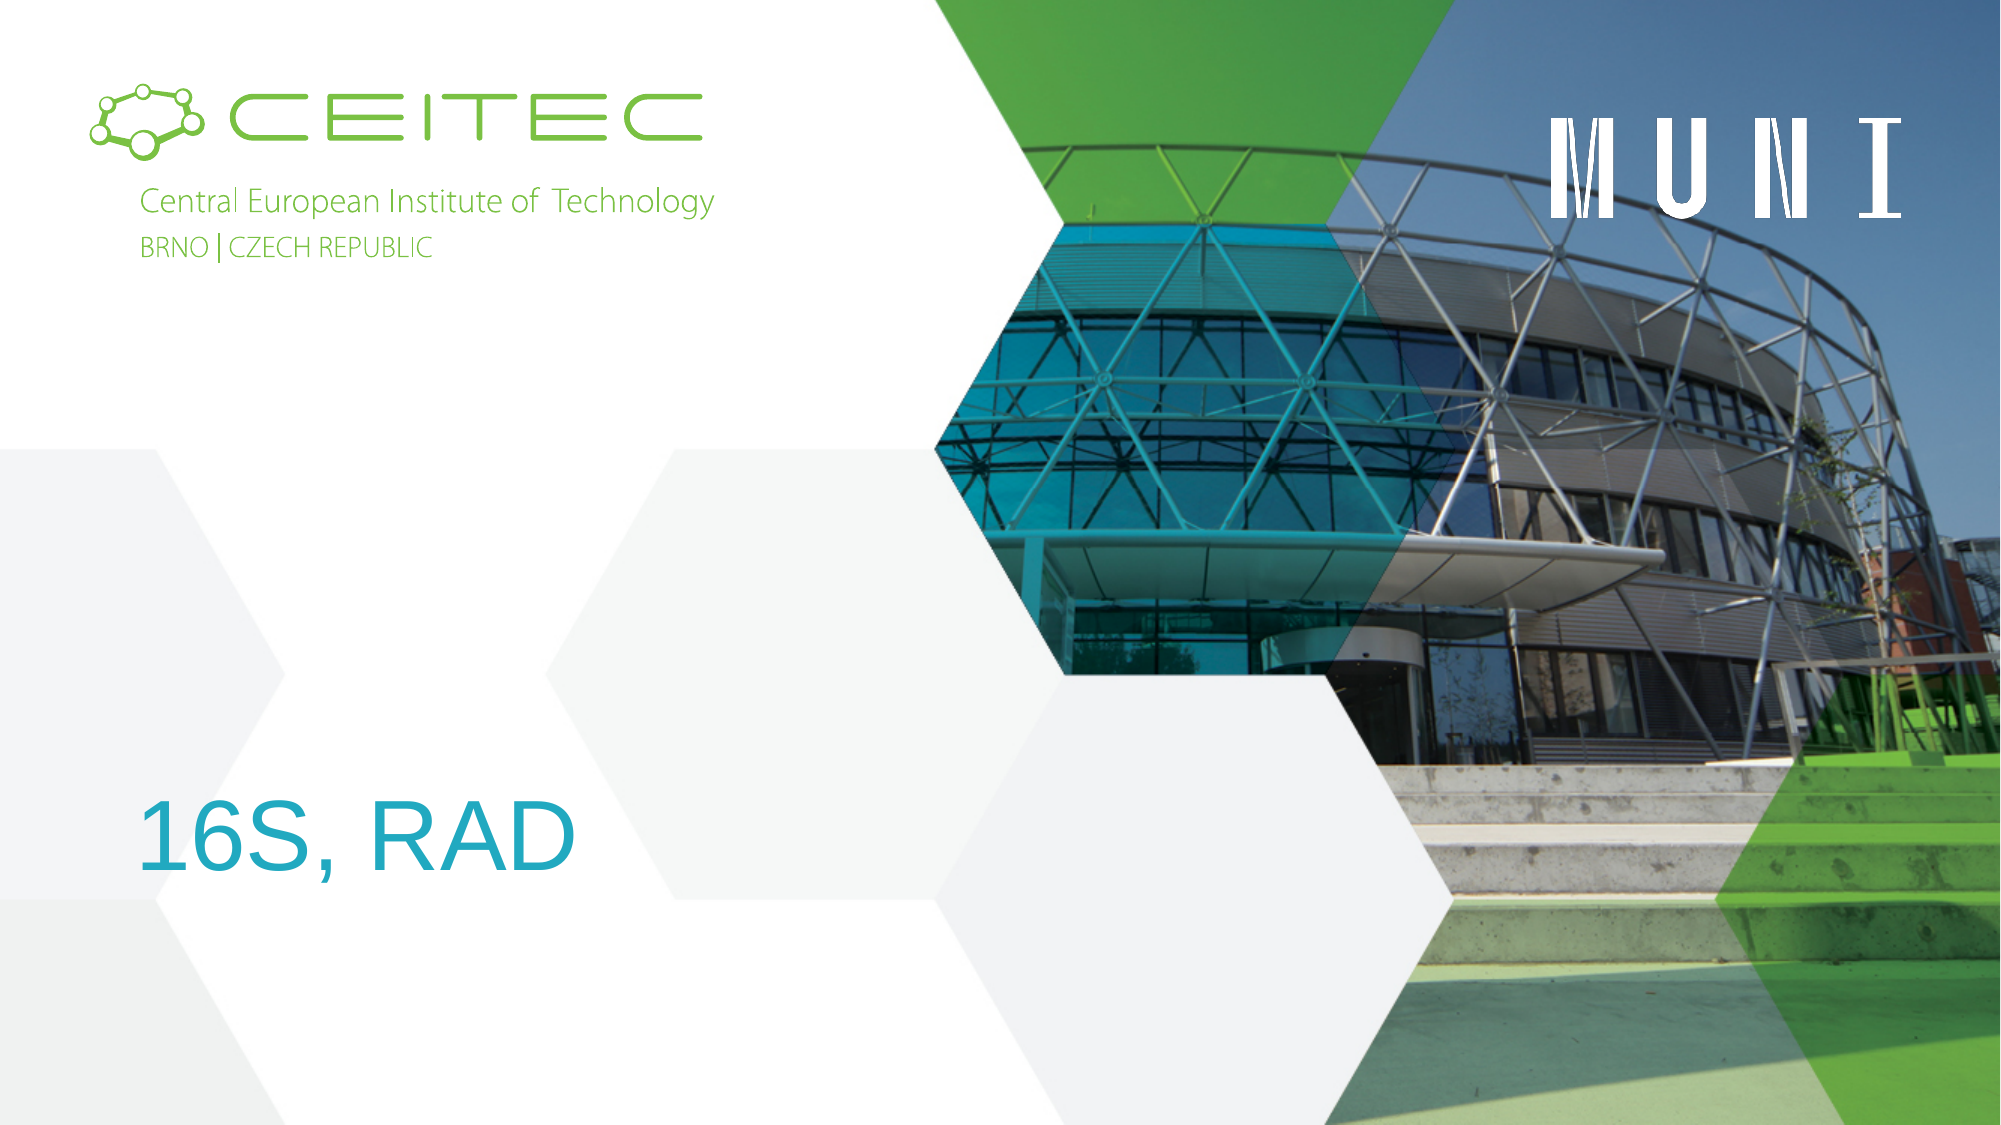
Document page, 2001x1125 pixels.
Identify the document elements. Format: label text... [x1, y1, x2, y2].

picture [0, 0, 2001, 1125]
title 16S, RAD [135, 622, 1536, 1053]
